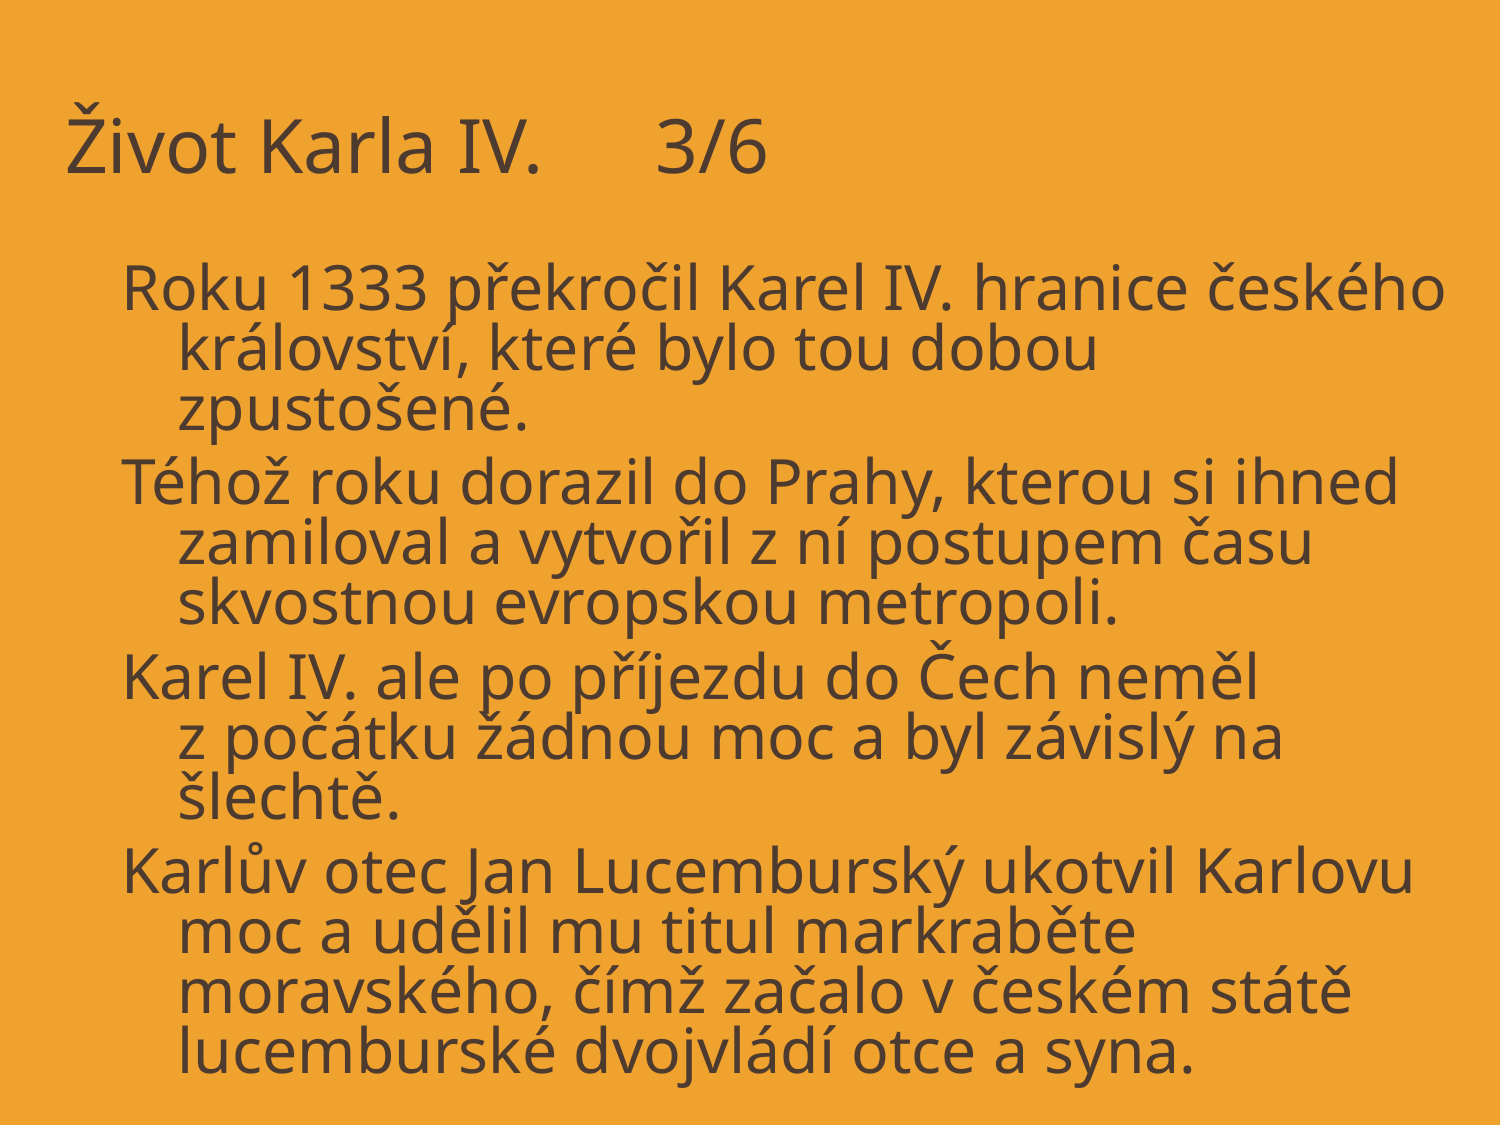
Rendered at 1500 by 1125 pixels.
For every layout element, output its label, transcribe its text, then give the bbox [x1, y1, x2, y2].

title Život Karla IV. 3/6 [50, 75, 1476, 213]
list Roku 1333 překročil Karel IV. hranice českého království, které bylo tou dobou zpustošené. Téhož roku dorazil do Prahy, kterou si ihned zamiloval a vytvořil z ní postupem času skvostnou evropskou metropoli. Karel IV. ale po příjezdu do Čech neměl z počátku žádnou moc a byl závislý na šlechtě. Karlův otec Jan Lucemburský ukotvil Karlovu moc a udělil mu titul markraběte moravského, čímž začalo v českém státě lucemburské dvojvládí otce a syna. [50, 254, 1476, 998]
